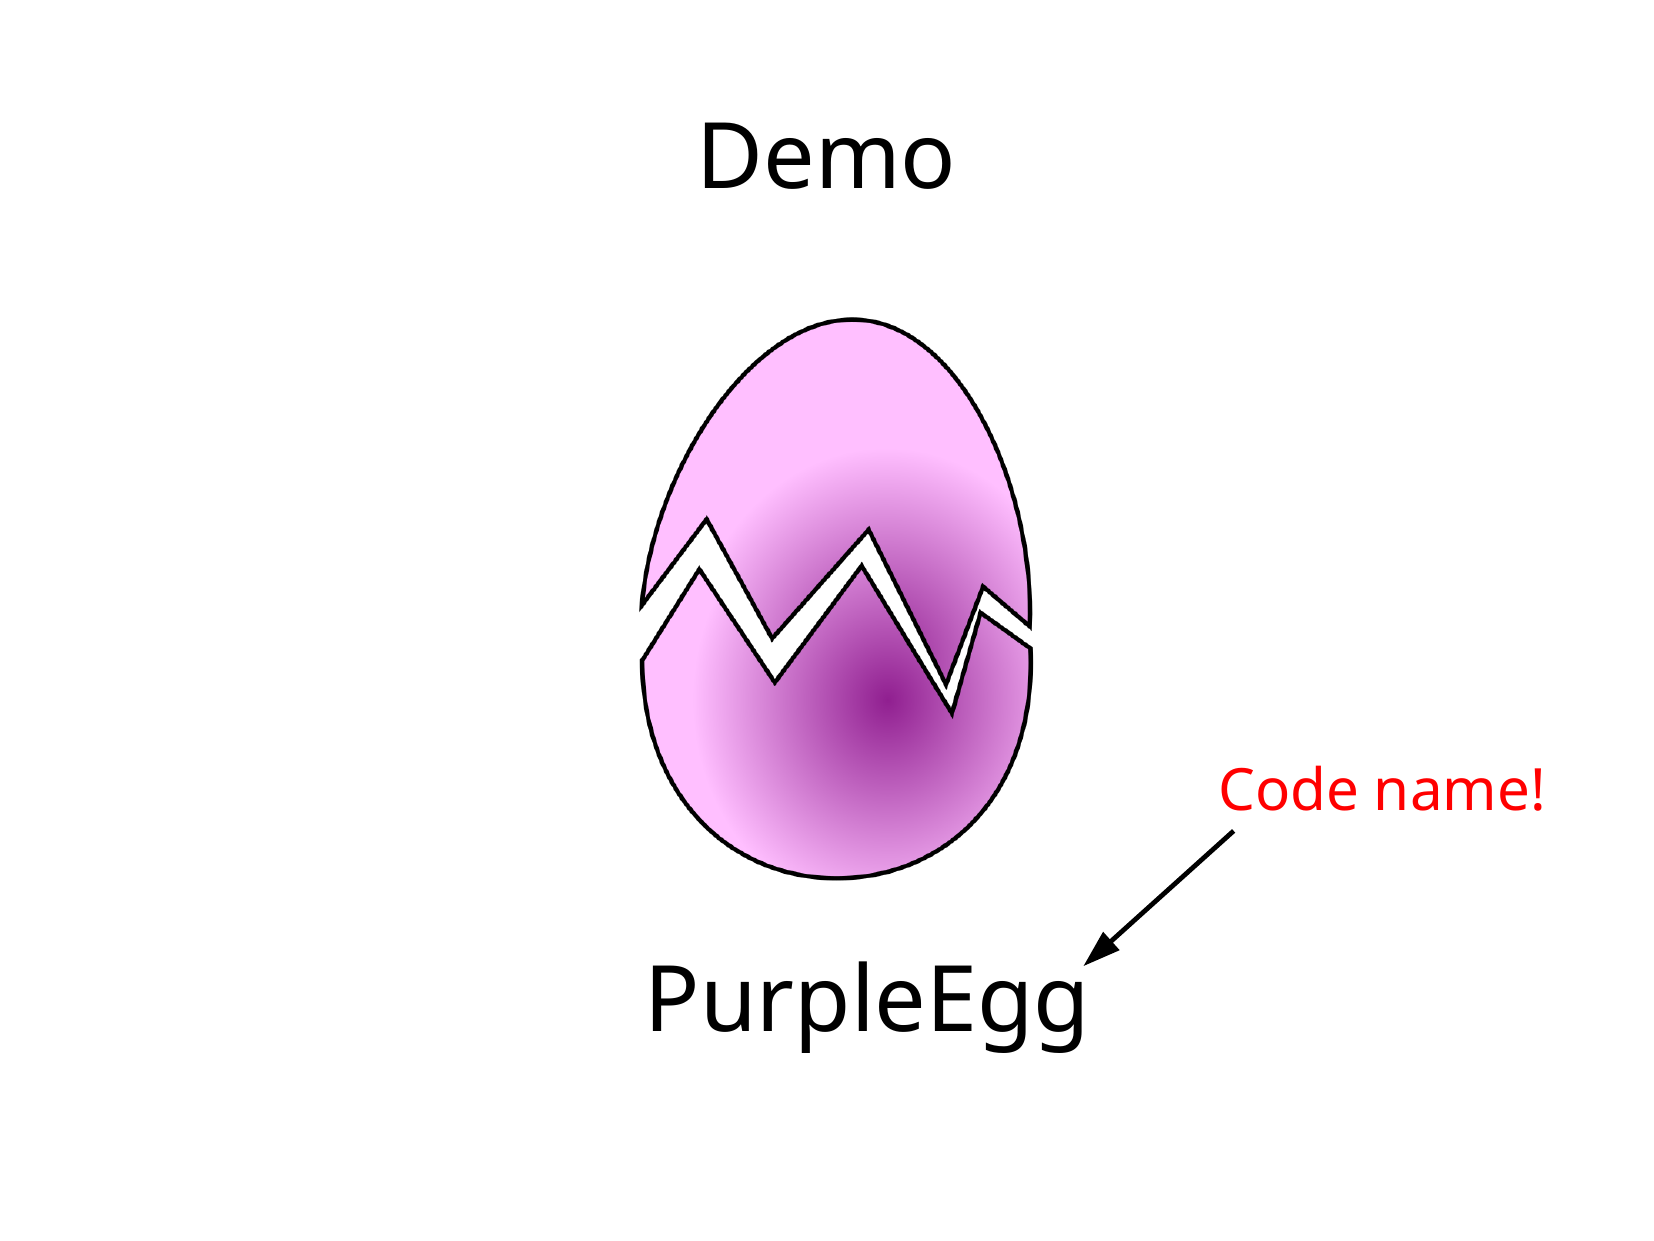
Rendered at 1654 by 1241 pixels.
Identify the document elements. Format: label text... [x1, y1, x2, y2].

text_box PurpleEgg [630, 925, 1074, 1057]
title Demo [82, 49, 1571, 257]
picture [533, 299, 1124, 891]
text_box Code name! [1203, 740, 1533, 830]
